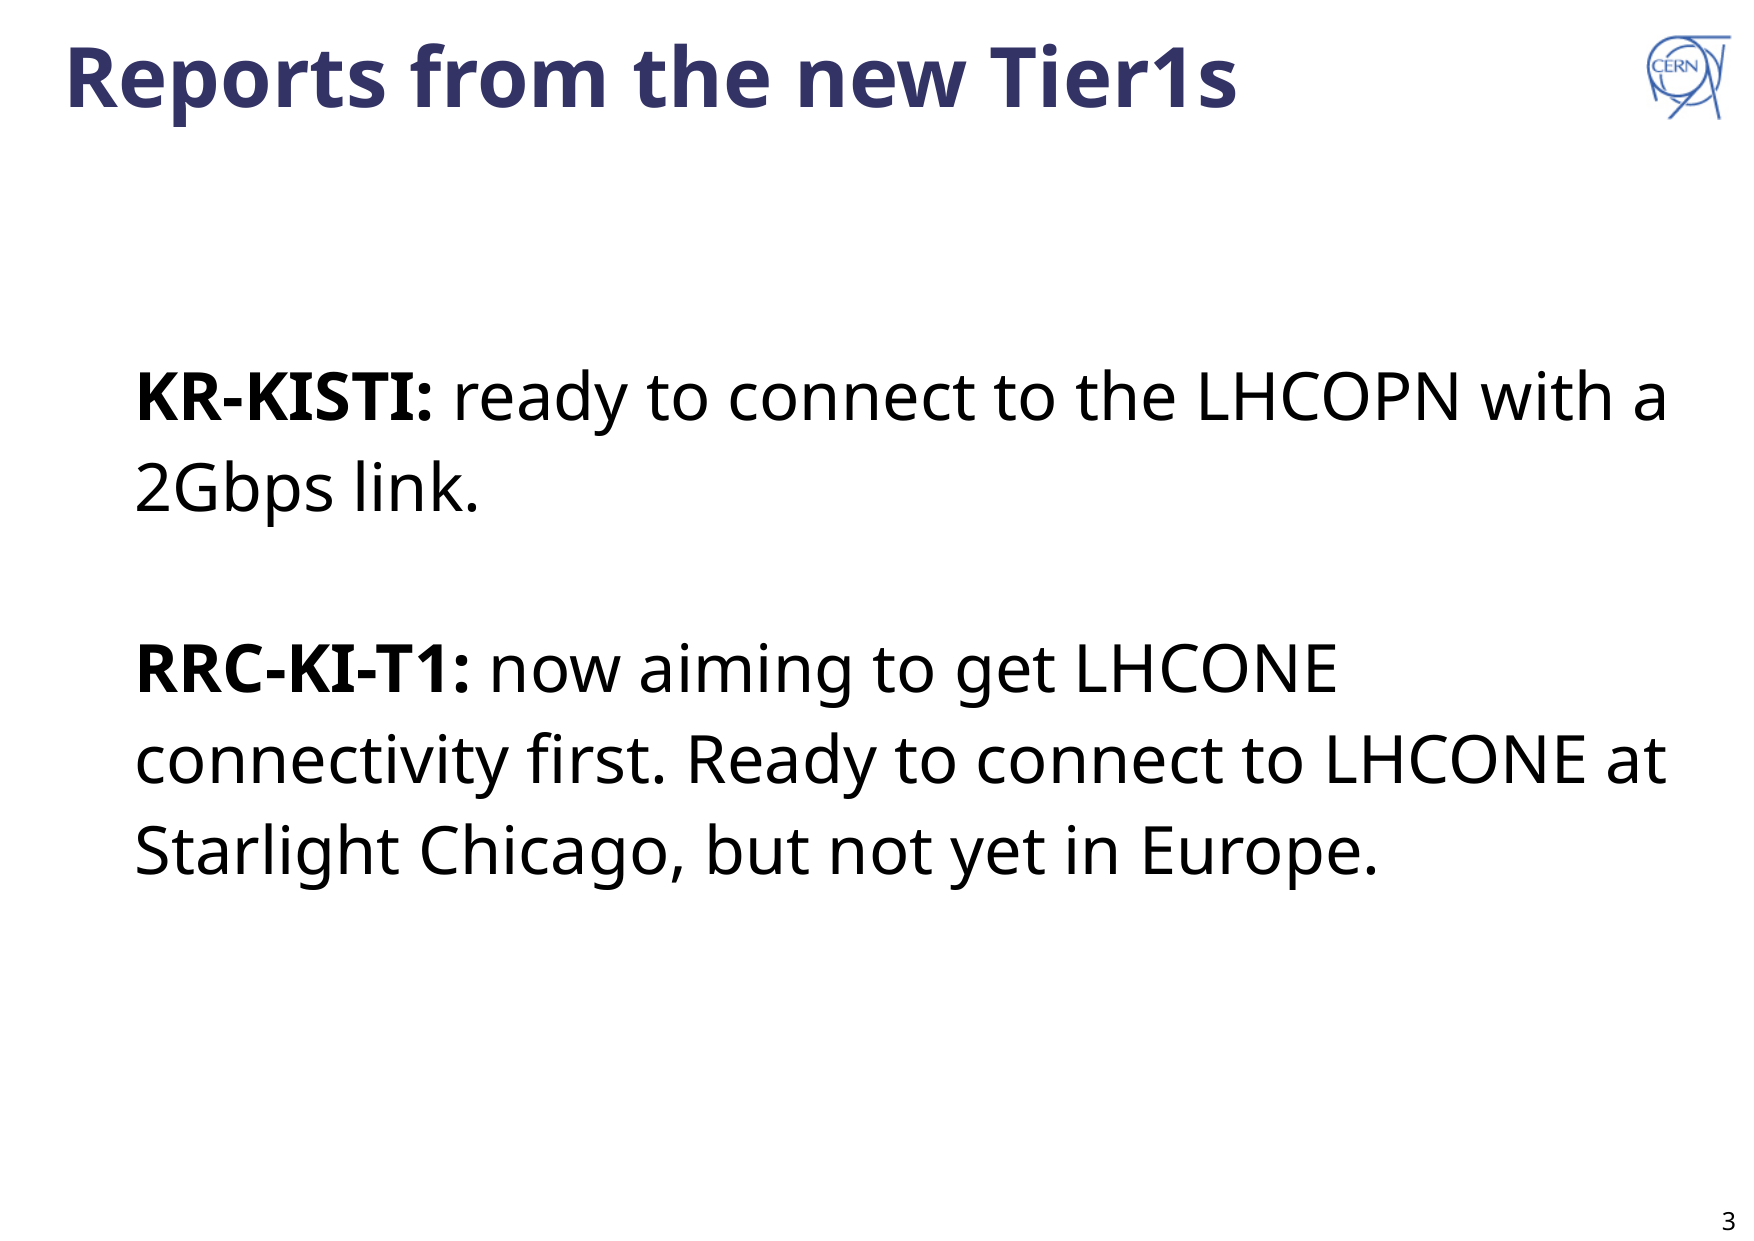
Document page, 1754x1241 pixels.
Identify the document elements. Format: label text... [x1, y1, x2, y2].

text_box KR-KISTI: ready to connect to the LHCOPN with a 2Gbps link. RRC-KI-T1: now aiming to get LHCONE connectivity first. Ready to connect to LHCONE at Starlight Chicago, but not yet in Europe. [120, 251, 1737, 1158]
title Reports from the new Tier1s [63, 0, 1621, 166]
picture [1646, 34, 1732, 120]
